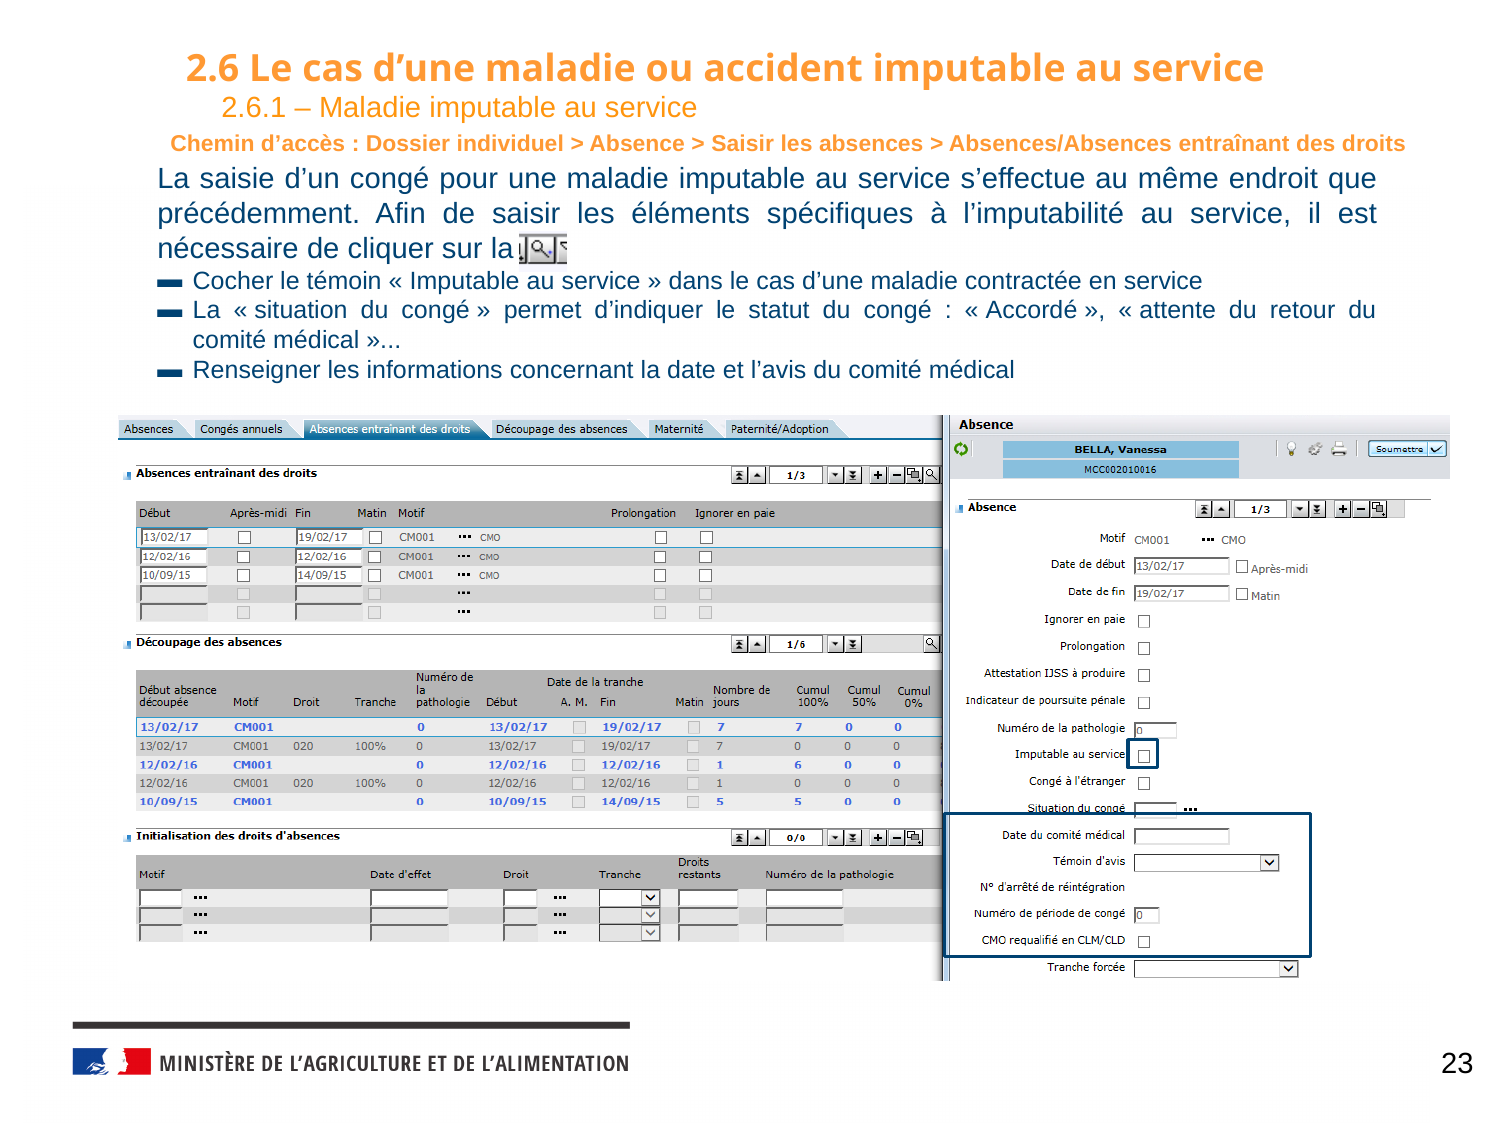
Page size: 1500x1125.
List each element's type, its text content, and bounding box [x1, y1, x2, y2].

picture [519, 231, 567, 272]
text_box 2.6 Le cas d’une maladie ou accident imputable au service 2.6.1 – Maladie imputable au service [171, 36, 1458, 83]
picture [23, 185, 1450, 1123]
text_box La saisie d’un congé pour une maladie imputable au service s’effectue au même endroit que précédemment. Afin de saisir les éléments spécifiques à l’imputabilité au service, il est nécessaire de cliquer sur la Cocher le témoin « Imputable au service » dans le cas d’une maladie contractée en service La « situation du congé » permet d’indiquer le statut du congé : « Accordé », « attente du retour du comité médical »... Renseigner les informations concernant la date et l’avis du comité médical [107, 151, 1394, 1040]
text_box Chemin d’accès : Dossier individuel > Absence > Saisir les absences > Absences/Absences entraînant des droits [155, 93, 1440, 138]
